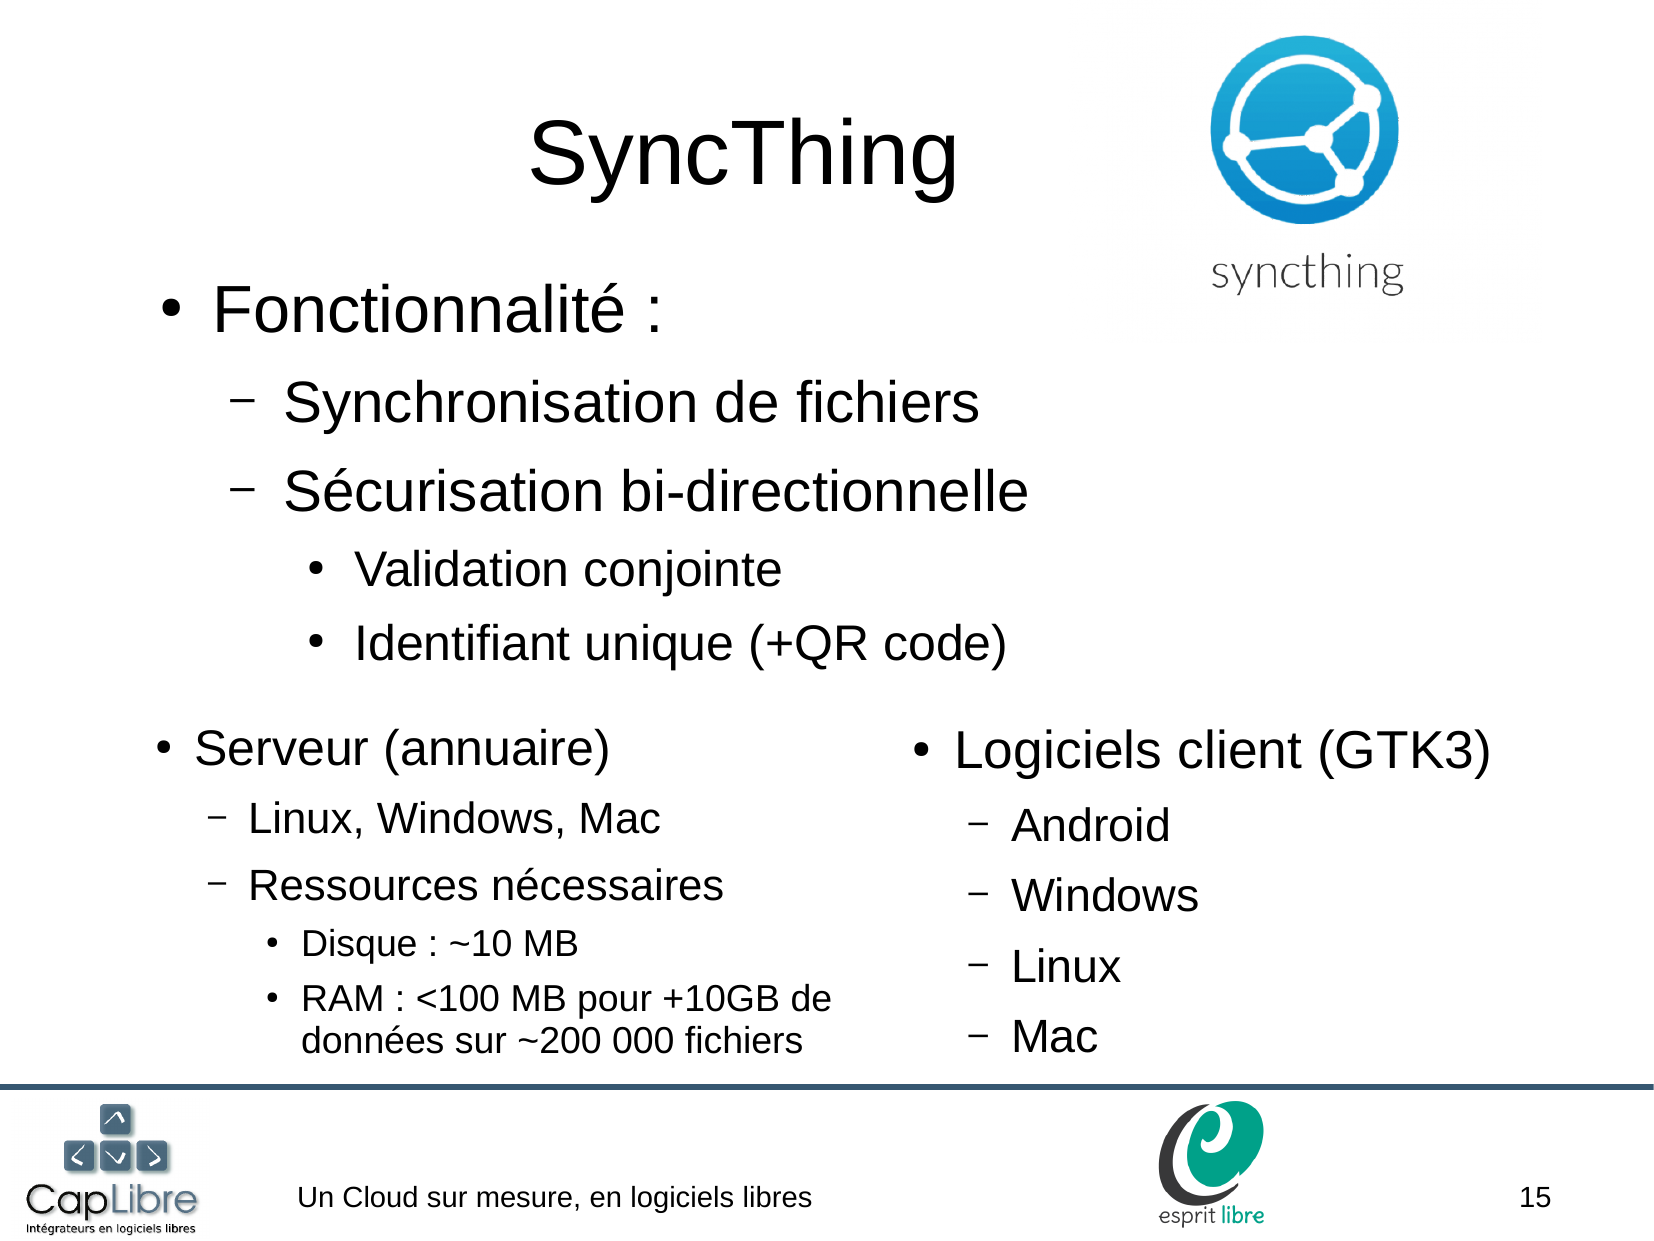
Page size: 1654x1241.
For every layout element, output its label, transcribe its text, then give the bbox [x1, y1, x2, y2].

picture [1068, 0, 1542, 343]
picture [11, 1098, 210, 1239]
picture [1145, 1098, 1276, 1229]
list Serveur (annuaire) Linux, Windows, Mac Ressources nécessaires Disque : ~10 MB RAM : <100 MB pour +10GB de données sur ~200 000 fichiers [141, 720, 863, 1063]
list Fonctionnalité : Synchronisation de fichiers Sécurisation bi-directionnelle Validation conjointe Identifiant unique (+QR code) [141, 271, 1571, 691]
list Logiciels client (GTK3) Android Windows Linux Mac [897, 720, 1583, 1063]
title SyncThing [0, 49, 1068, 257]
